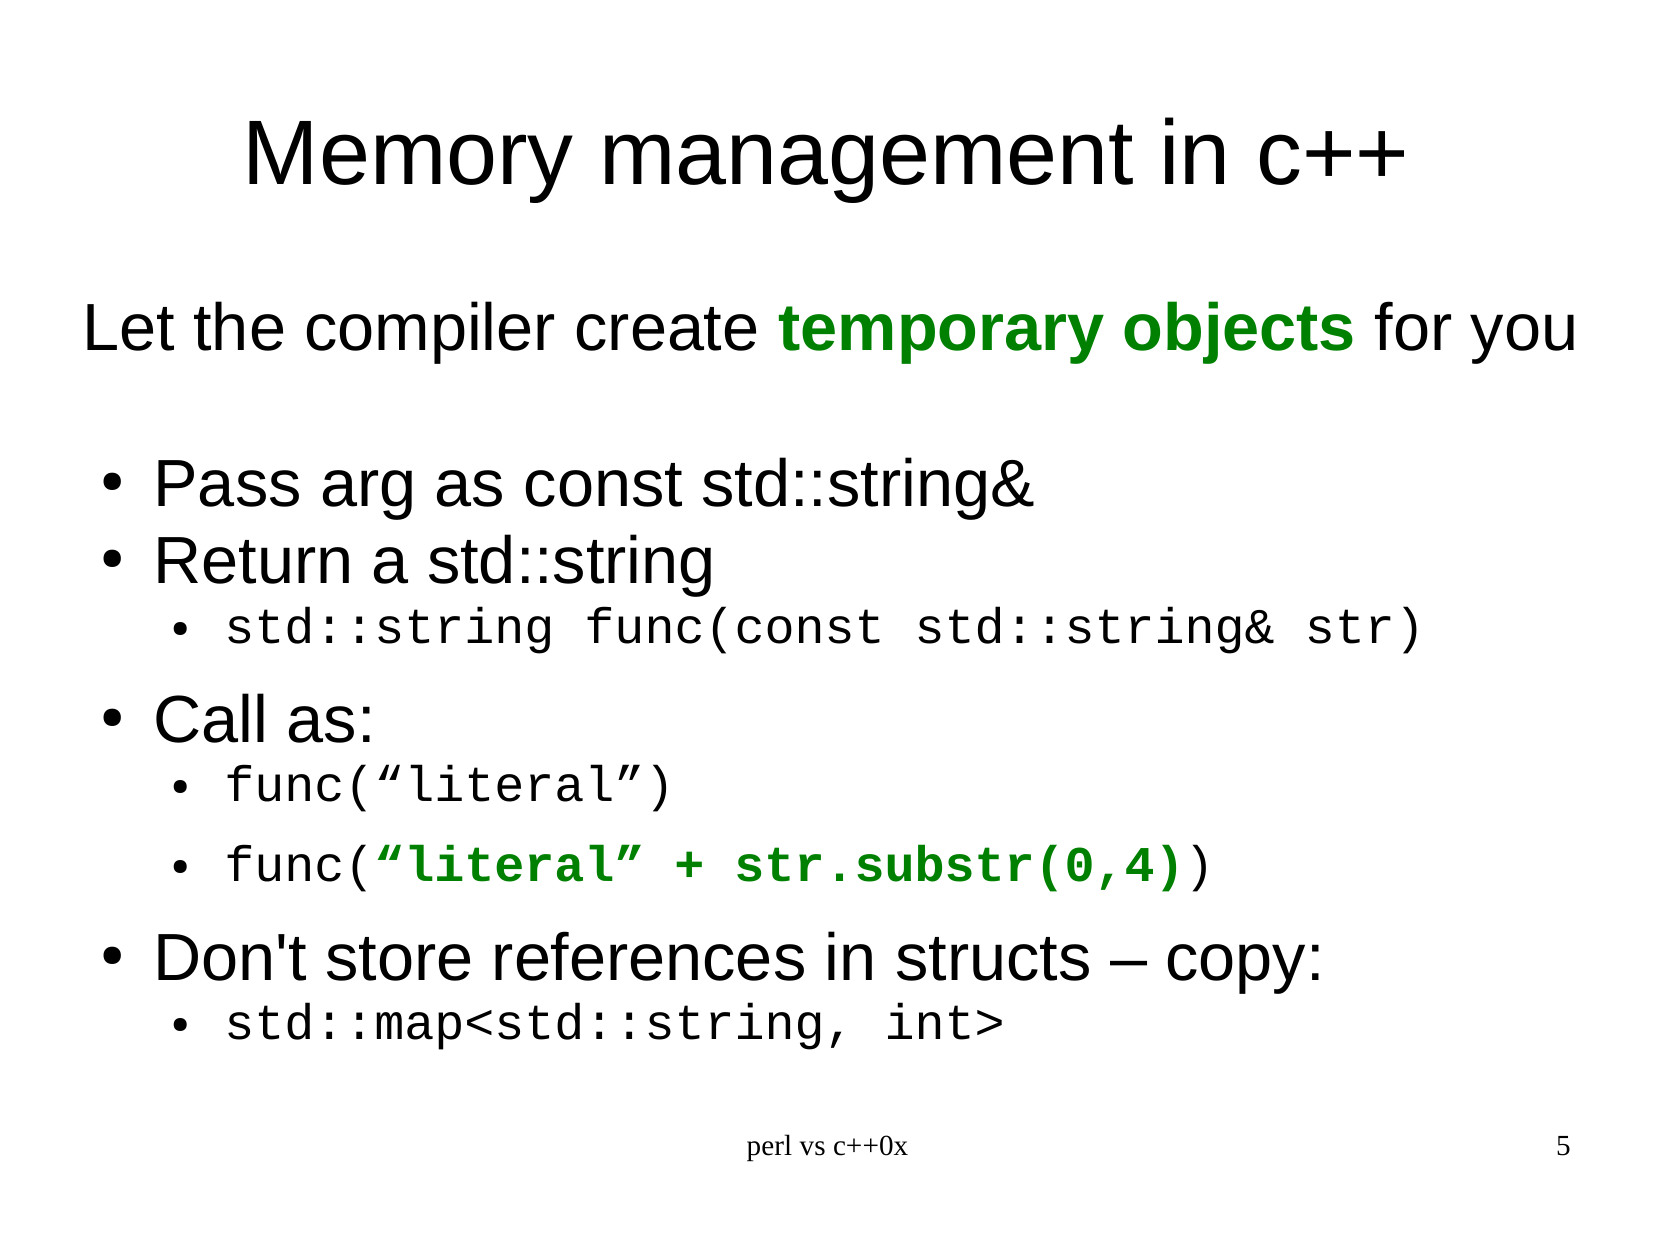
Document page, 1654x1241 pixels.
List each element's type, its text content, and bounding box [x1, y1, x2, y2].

title Memory management in c++ [82, 49, 1571, 257]
list Let the compiler create temporary objects for you Pass arg as const std::string& Return a std::string std::string func(const std::string& str) Call as: func(“literal”) func(“literal” + str.substr(0,4)) Don't store references in structs – copy: std::map<std::string, int> [82, 290, 1613, 1094]
